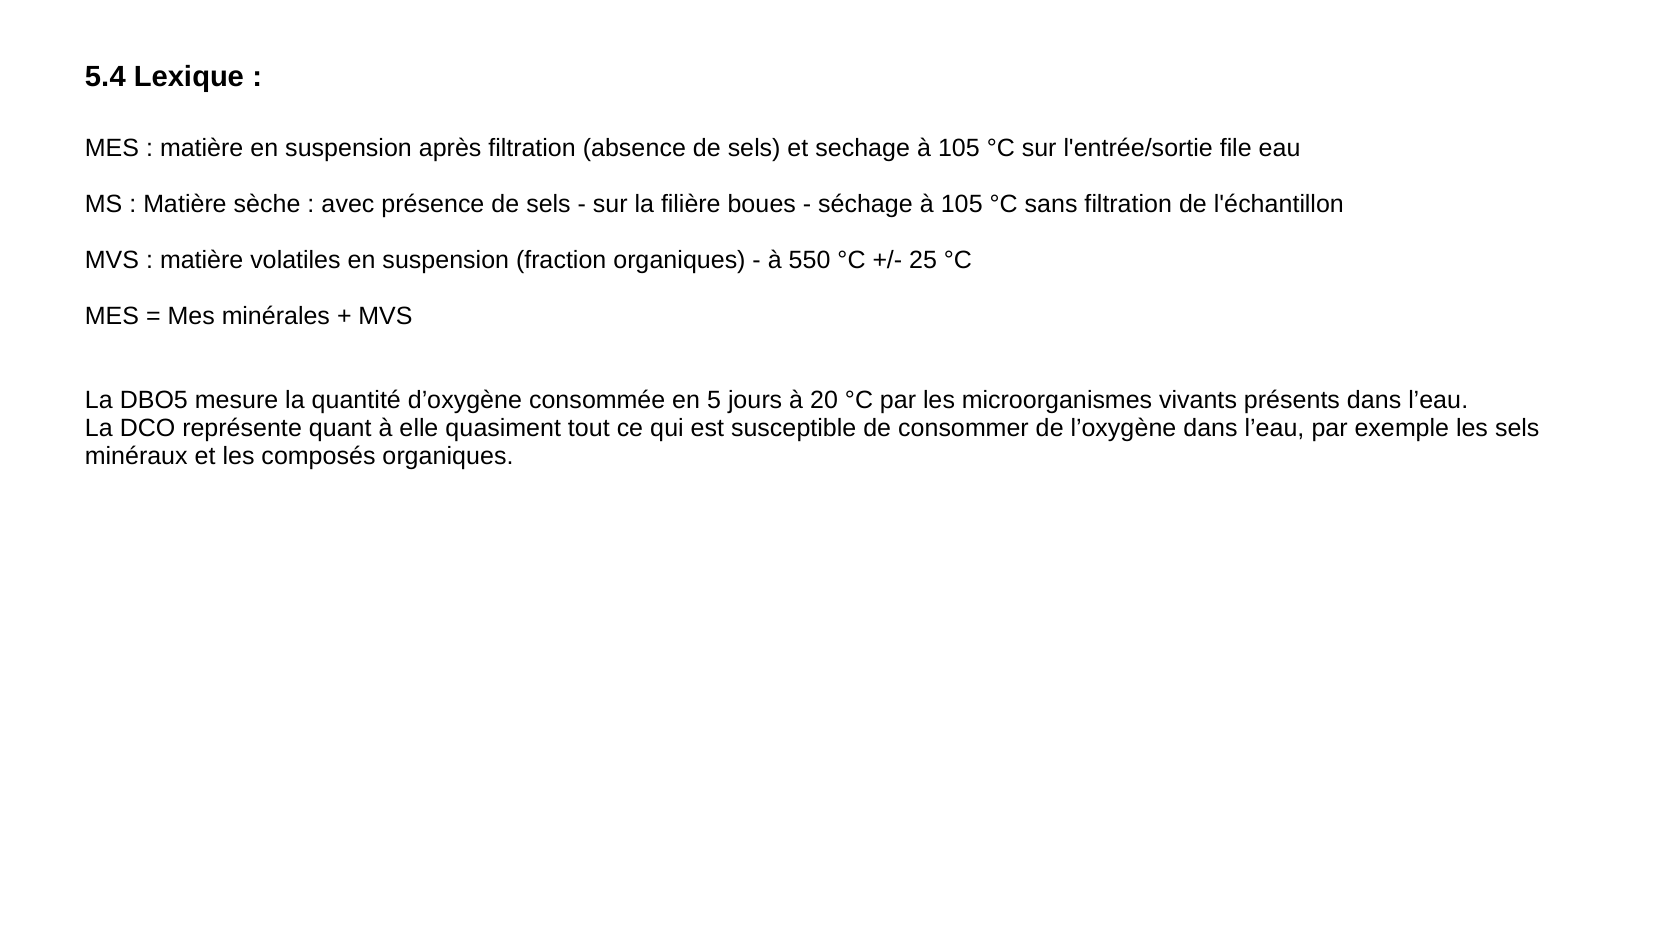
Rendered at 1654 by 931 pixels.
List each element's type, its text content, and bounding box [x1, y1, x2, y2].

text_box 5.4 Lexique : MES : matière en suspension après filtration (absence de sels) et sechage à 105 °C sur l'entrée/sortie file eau MS : Matière sèche : avec présence de sels - sur la filière boues - séchage à 105 °C sans filtration de l'échantillon MVS : matière volatiles en suspension (fraction organiques) - à 550 °C +/- 25 °C MES = Mes minérales + MVS La DBO5 mesure la quantité d’oxygène consommée en 5 jours à 20 °C par les microorganismes vivants présents dans l’eau. La DCO représente quant à elle quasiment tout ce qui est susceptible de consommer de l’oxygène dans l’eau, par exemple les sels minéraux et les composés organiques. [70, 52, 1566, 520]
